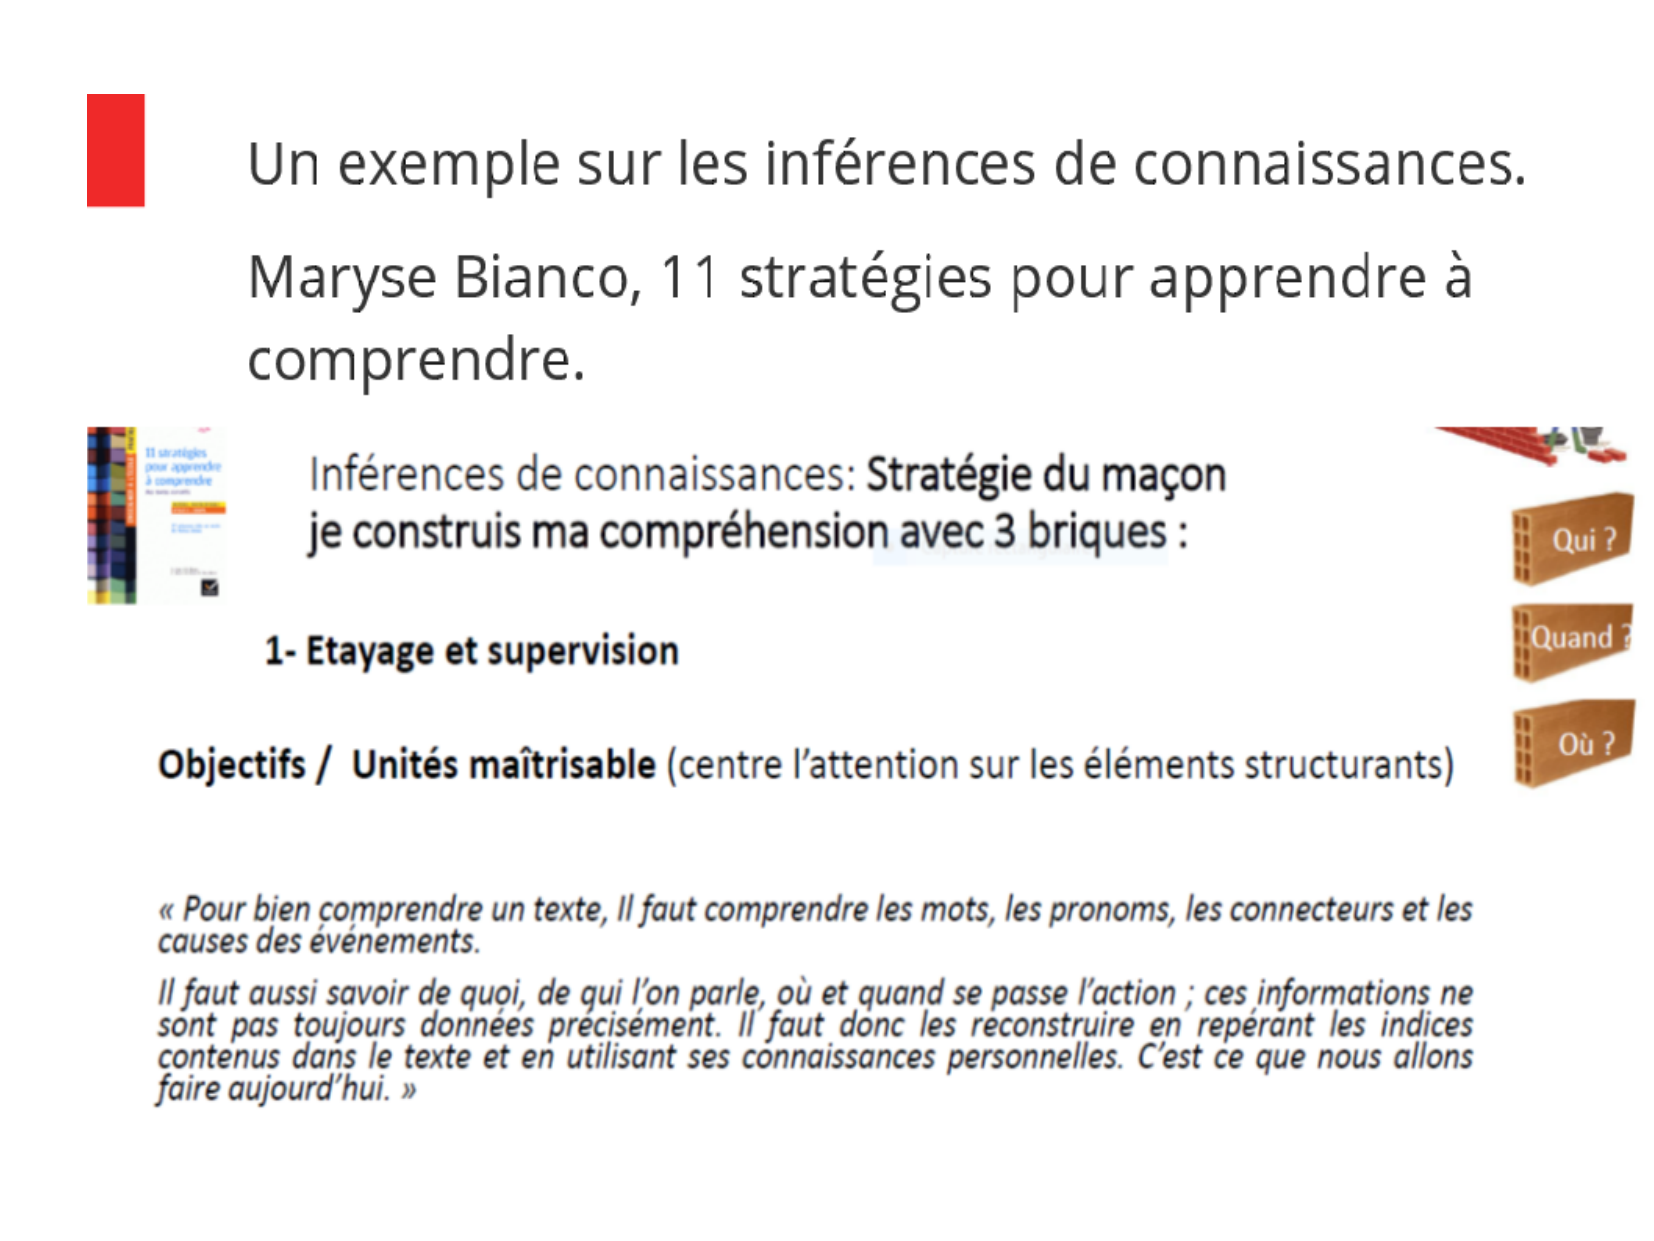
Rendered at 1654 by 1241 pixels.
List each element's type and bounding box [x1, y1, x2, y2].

picture [87, 94, 1649, 1158]
